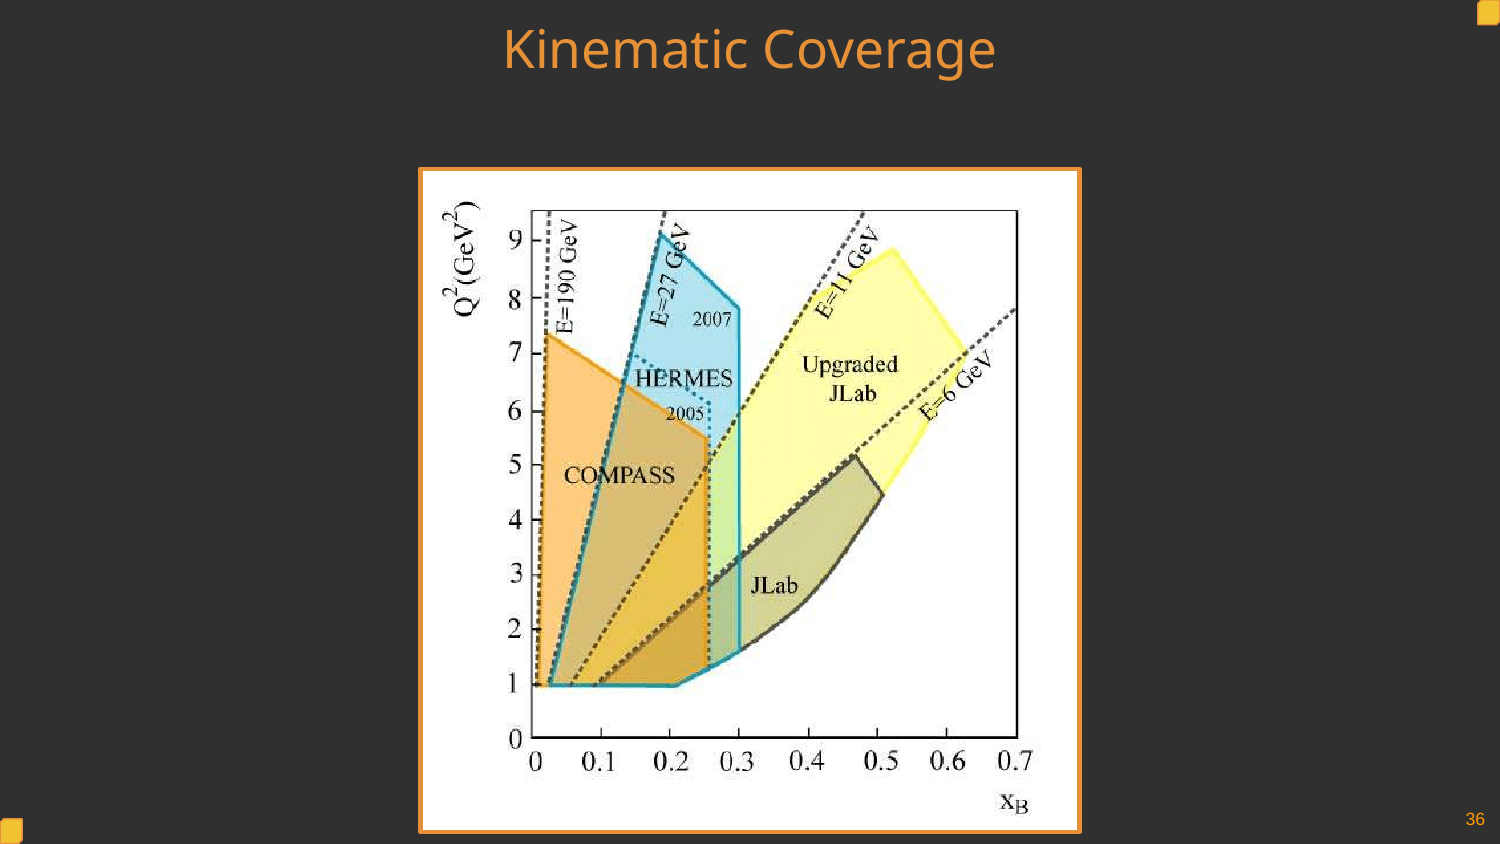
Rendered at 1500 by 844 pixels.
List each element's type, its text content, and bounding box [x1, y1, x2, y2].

slide_number <number> [1437, 792, 1500, 844]
picture [422, 171, 1078, 830]
title Kinematic Coverage [51, 0, 1449, 94]
